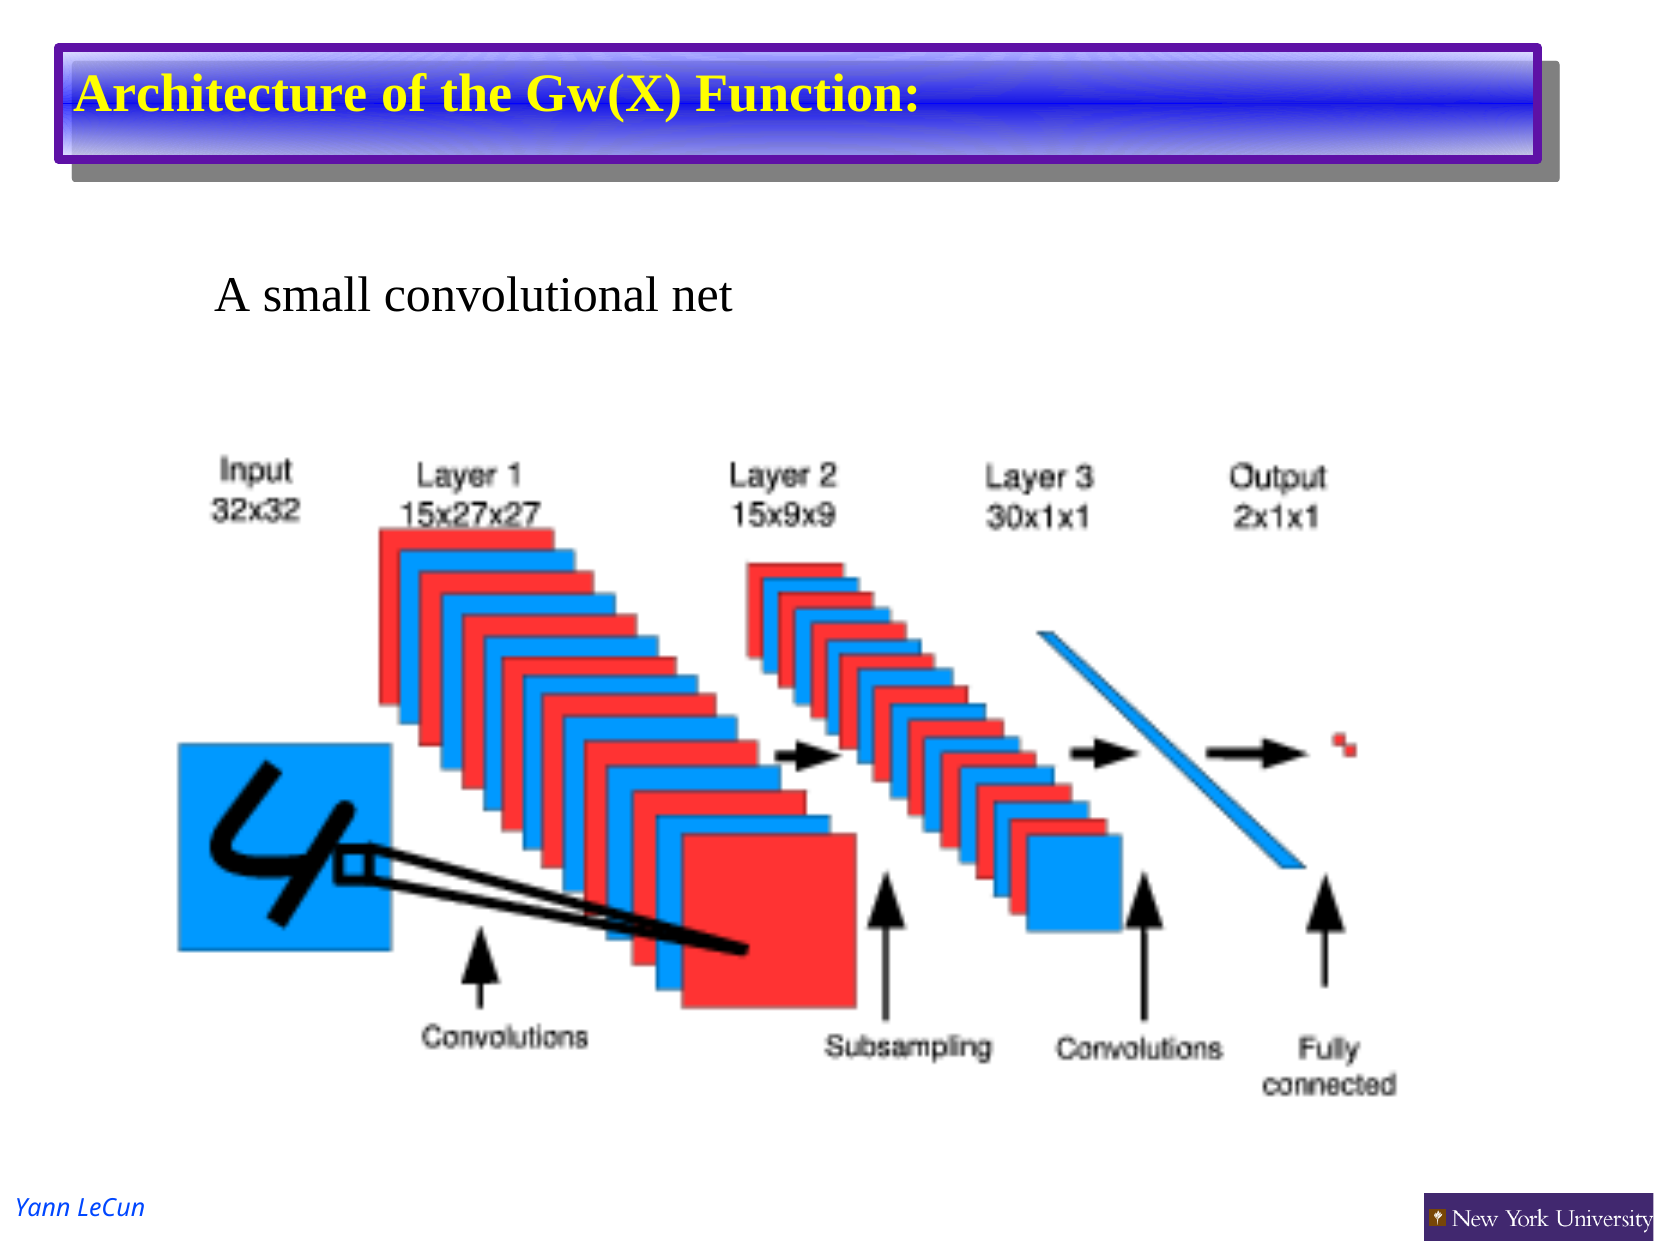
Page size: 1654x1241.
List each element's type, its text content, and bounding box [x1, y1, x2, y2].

text_box A small convolutional net [214, 267, 734, 328]
picture [125, 449, 1419, 1122]
text_box Architecture of the Gw(X) Function: [58, 47, 1538, 160]
picture [1424, 1193, 1654, 1241]
